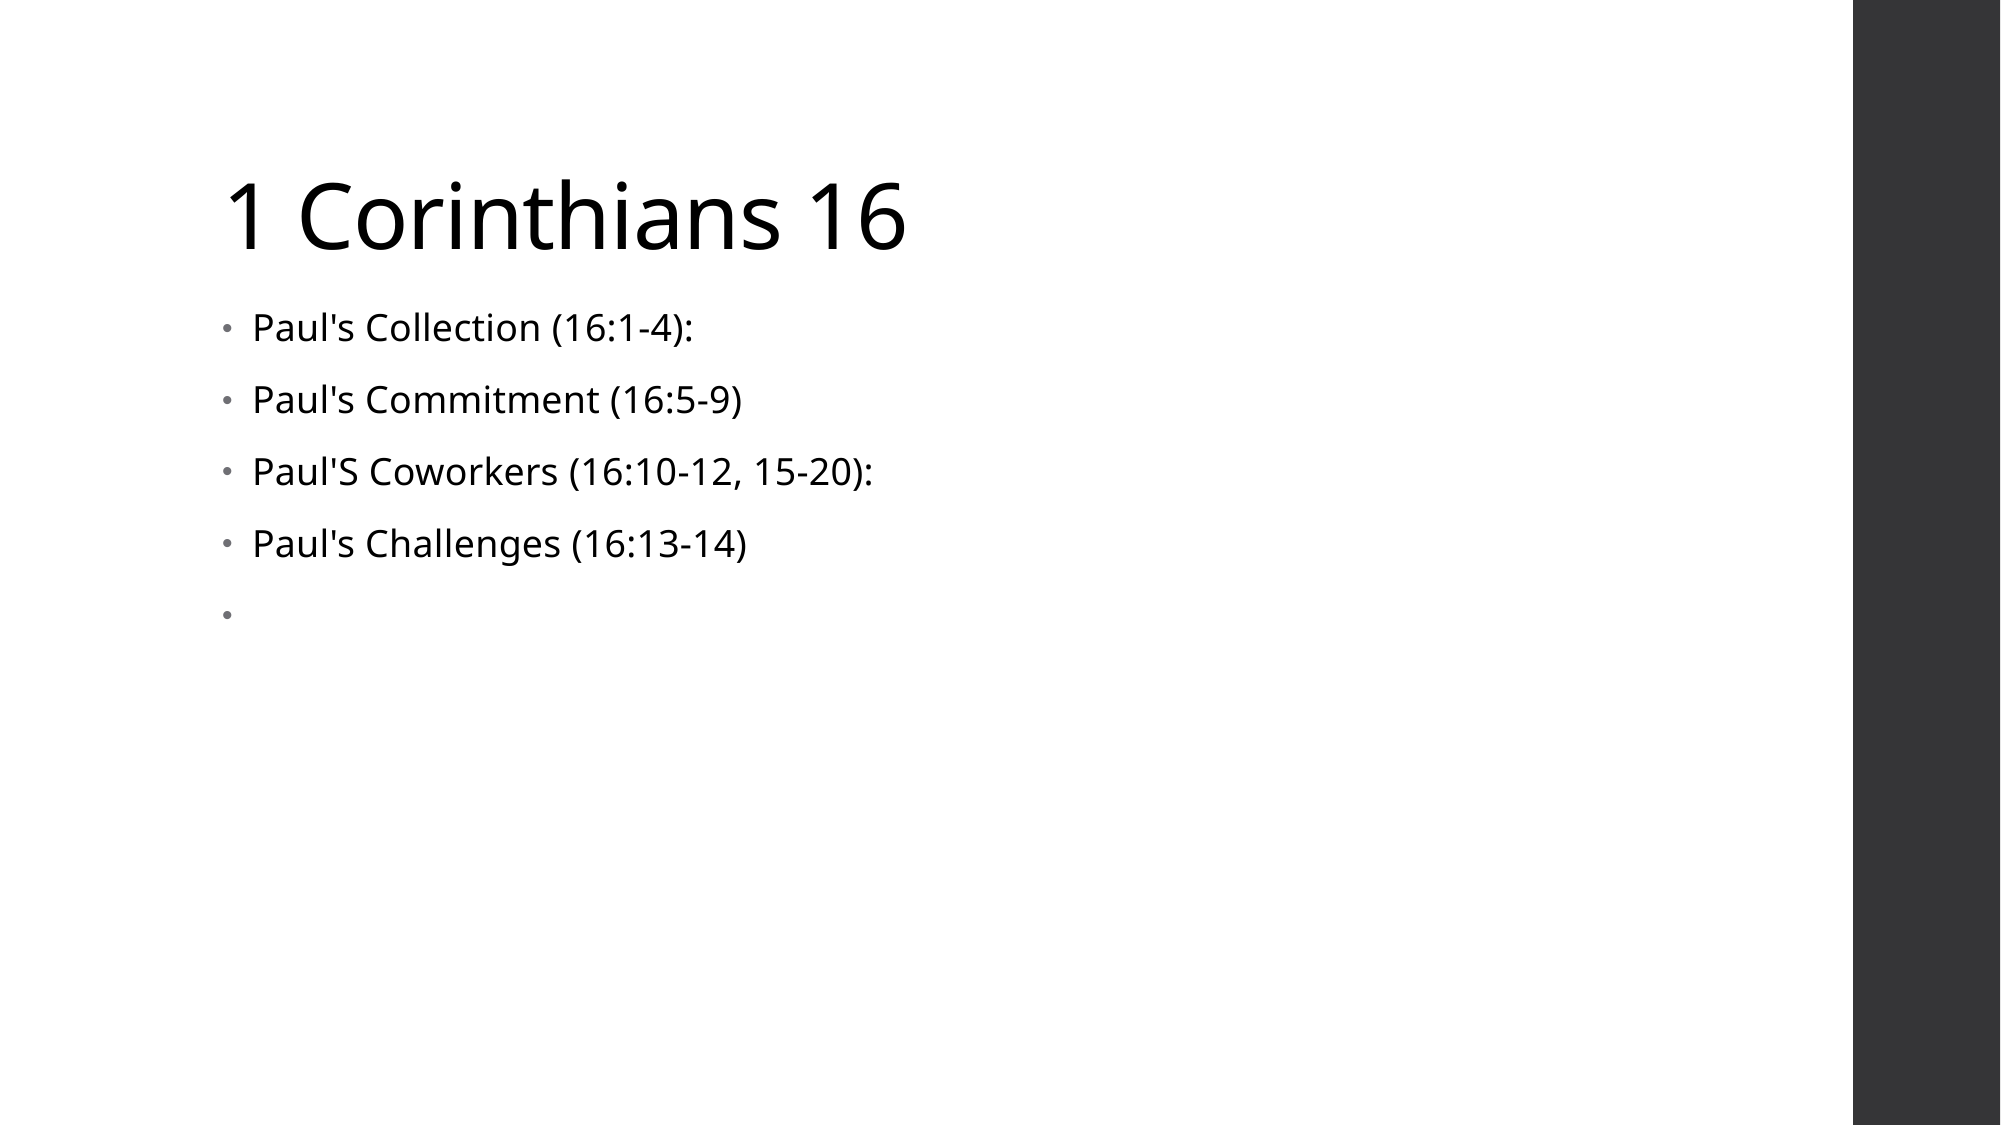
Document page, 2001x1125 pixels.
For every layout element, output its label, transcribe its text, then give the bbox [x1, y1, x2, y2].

title 1 Corinthians 16 [206, 60, 1797, 278]
list Paul's Collection (16:1-4): Paul's Commitment (16:5-9) Paul'S Coworkers (16:10-12, 15-20): Paul's Challenges (16:13-14) [206, 299, 1617, 1014]
